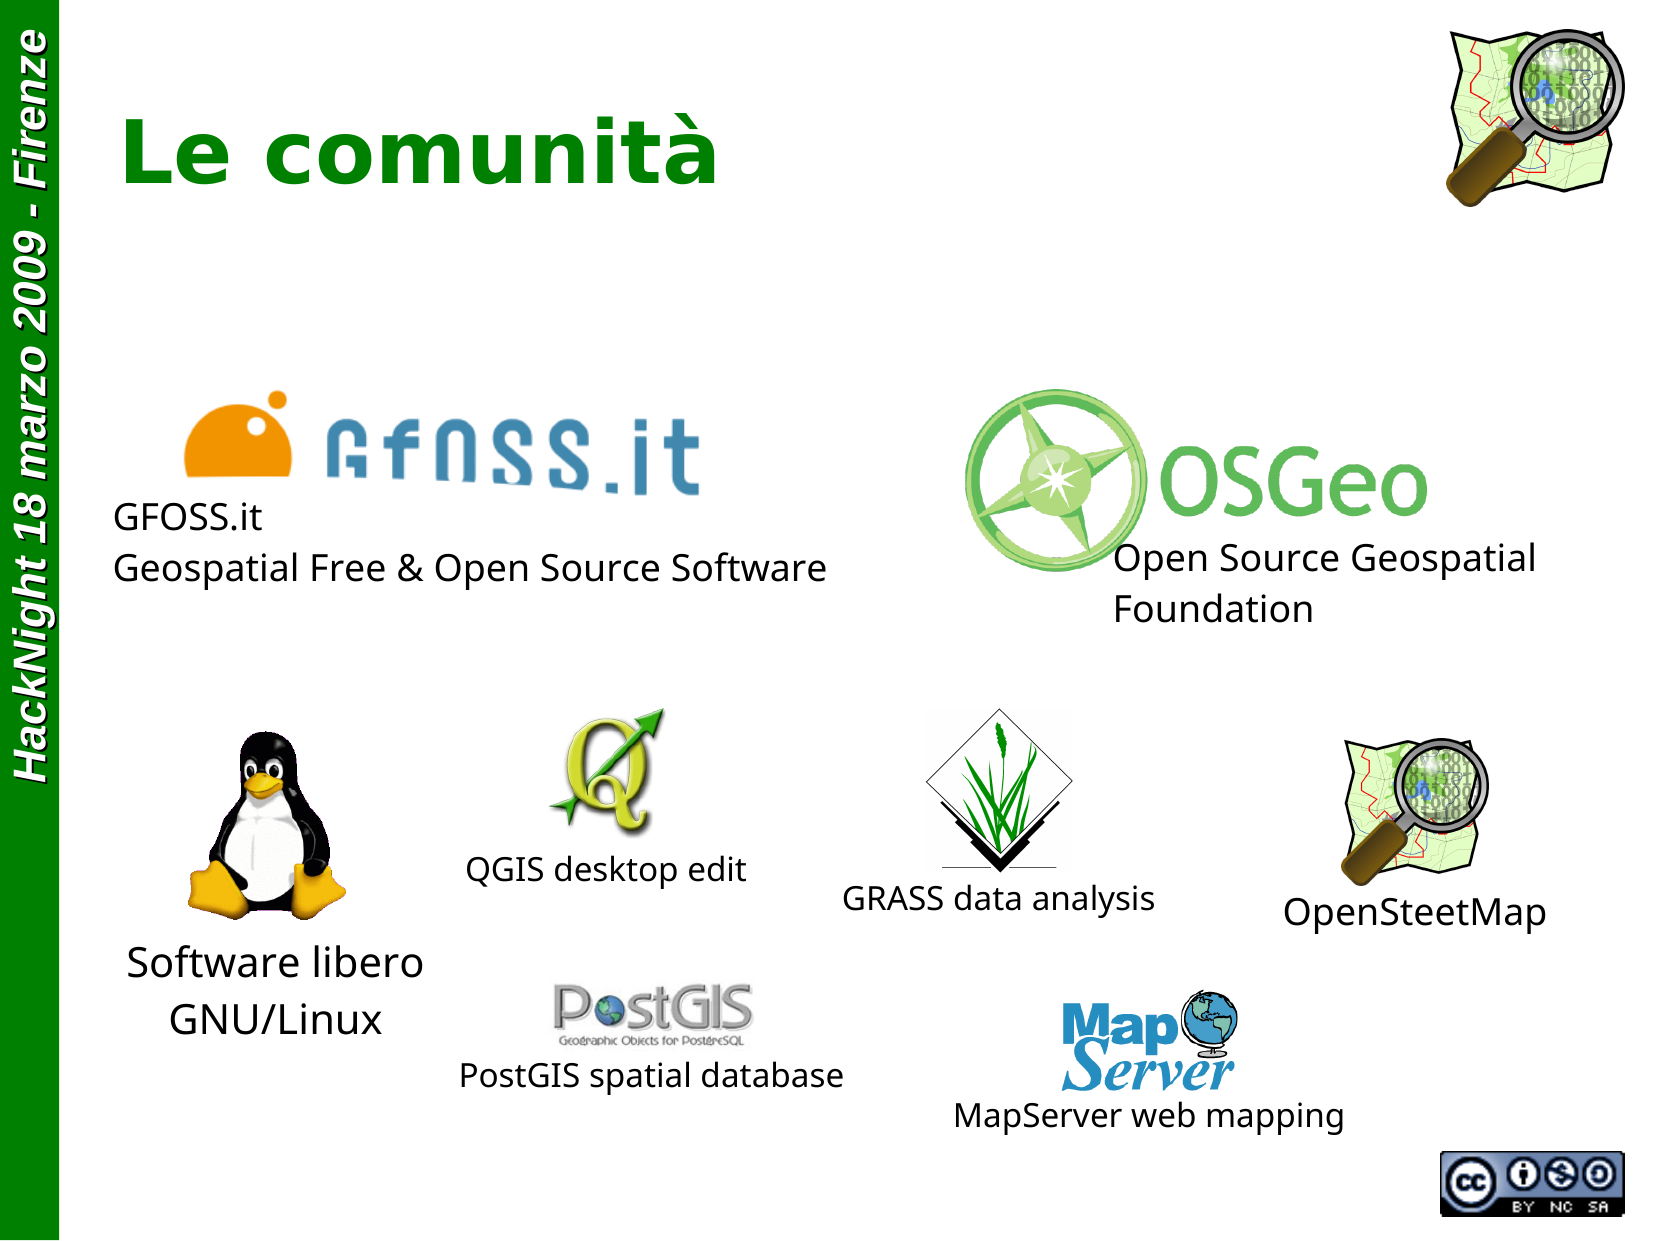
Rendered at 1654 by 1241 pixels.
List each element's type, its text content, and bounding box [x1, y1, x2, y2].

list MapServer web mapping [941, 1092, 1358, 1132]
list Software libero GNU/Linux [116, 932, 435, 1030]
list GRASS data analysis [826, 875, 1172, 914]
picture [177, 383, 709, 490]
picture [907, 354, 1498, 618]
list GFOSS.it Geospatial Free & Open Source Software [112, 490, 882, 621]
picture [172, 708, 379, 932]
picture [548, 979, 756, 1051]
picture [925, 708, 1073, 873]
picture [1060, 986, 1238, 1092]
picture [1341, 738, 1489, 885]
list Open Source Geospatial Foundation [1112, 531, 1567, 619]
picture [1446, 29, 1625, 207]
list PostGIS spatial database [445, 1052, 859, 1092]
picture [547, 705, 666, 839]
title Le comunità [118, 56, 1365, 249]
picture [1440, 1151, 1625, 1217]
list OpenSteetMap [1275, 885, 1555, 930]
list QGIS desktop edit [456, 845, 757, 885]
